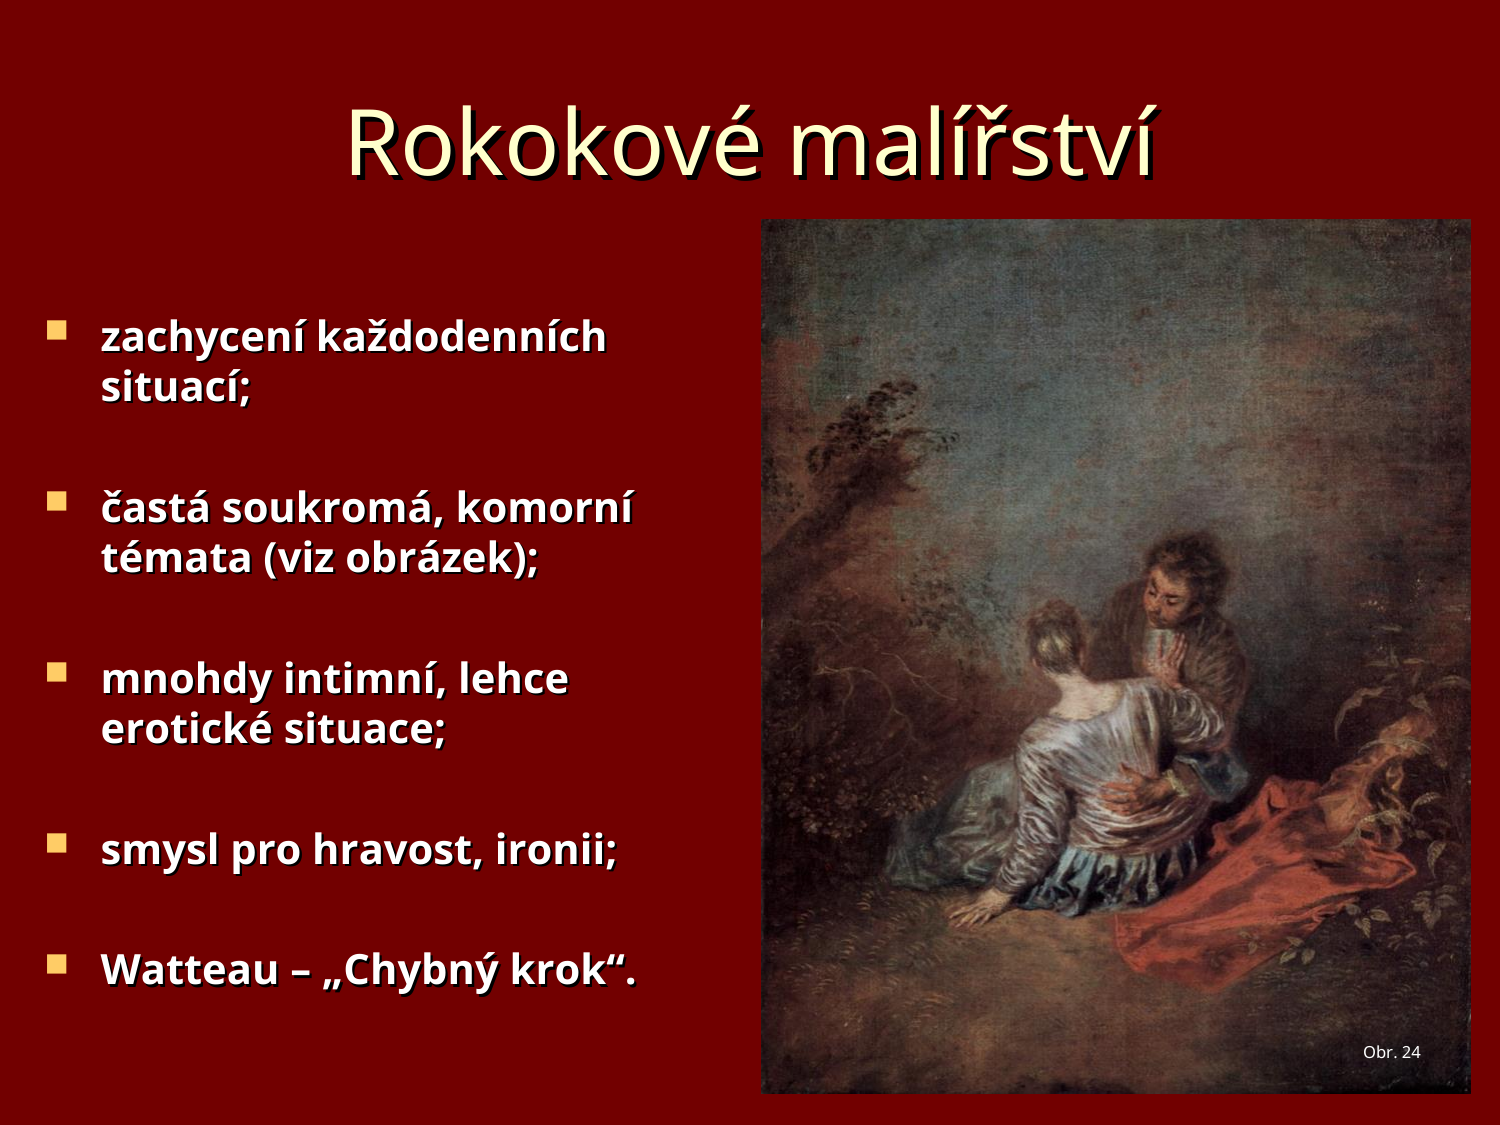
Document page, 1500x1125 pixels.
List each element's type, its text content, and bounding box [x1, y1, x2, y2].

title Rokokové malířství [75, 45, 1426, 233]
text_box [761, 220, 1471, 1095]
list zachycení každodenních situací; častá soukromá, komorní témata (viz obrázek); mnohdy intimní, lehce erotické situace; smysl pro hravost, ironii; Watteau – „Chybný krok“. [29, 302, 740, 1122]
text_box Obr. 24 [1348, 1034, 1437, 1070]
